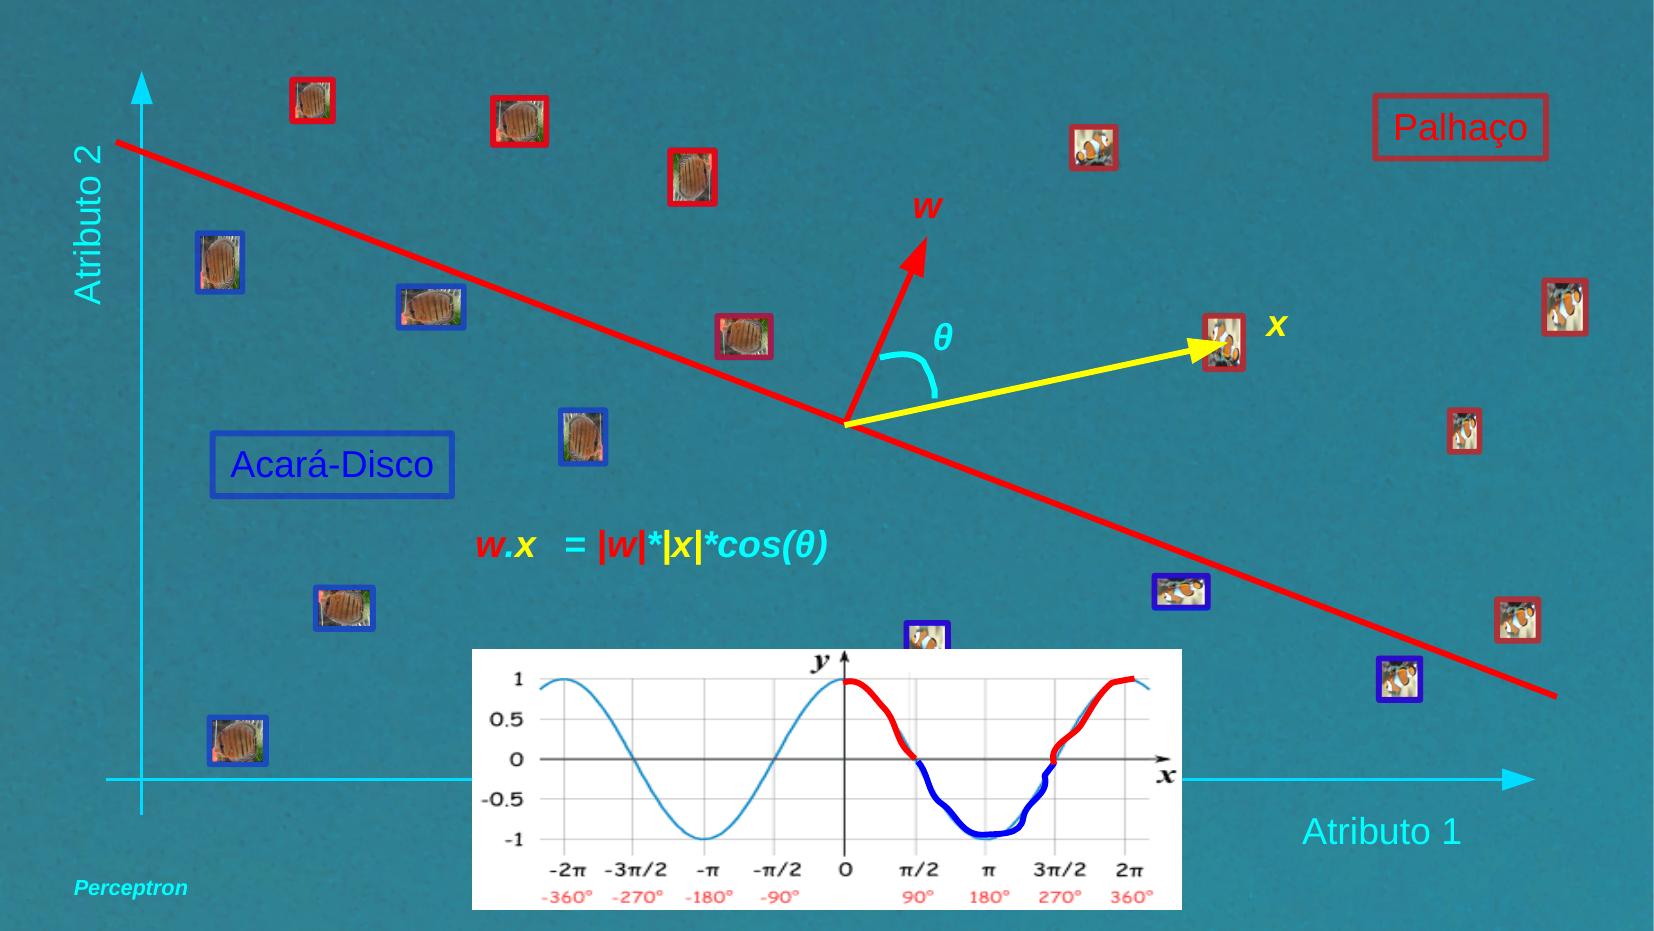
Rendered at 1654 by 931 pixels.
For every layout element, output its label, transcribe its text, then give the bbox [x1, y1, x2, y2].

text_box Atributo 1 [1287, 803, 1478, 860]
text_box Palhaço [1375, 95, 1547, 159]
text_box Atributo 2 [59, 129, 116, 320]
text_box Acará-Disco [212, 433, 452, 497]
text_box w [897, 177, 969, 234]
text_box w.x [460, 516, 549, 573]
text_box θ [917, 309, 969, 367]
text_box x [1251, 295, 1323, 353]
text_box = |w|*|x|*cos(θ) [549, 516, 851, 573]
picture [0, 0, 1654, 931]
